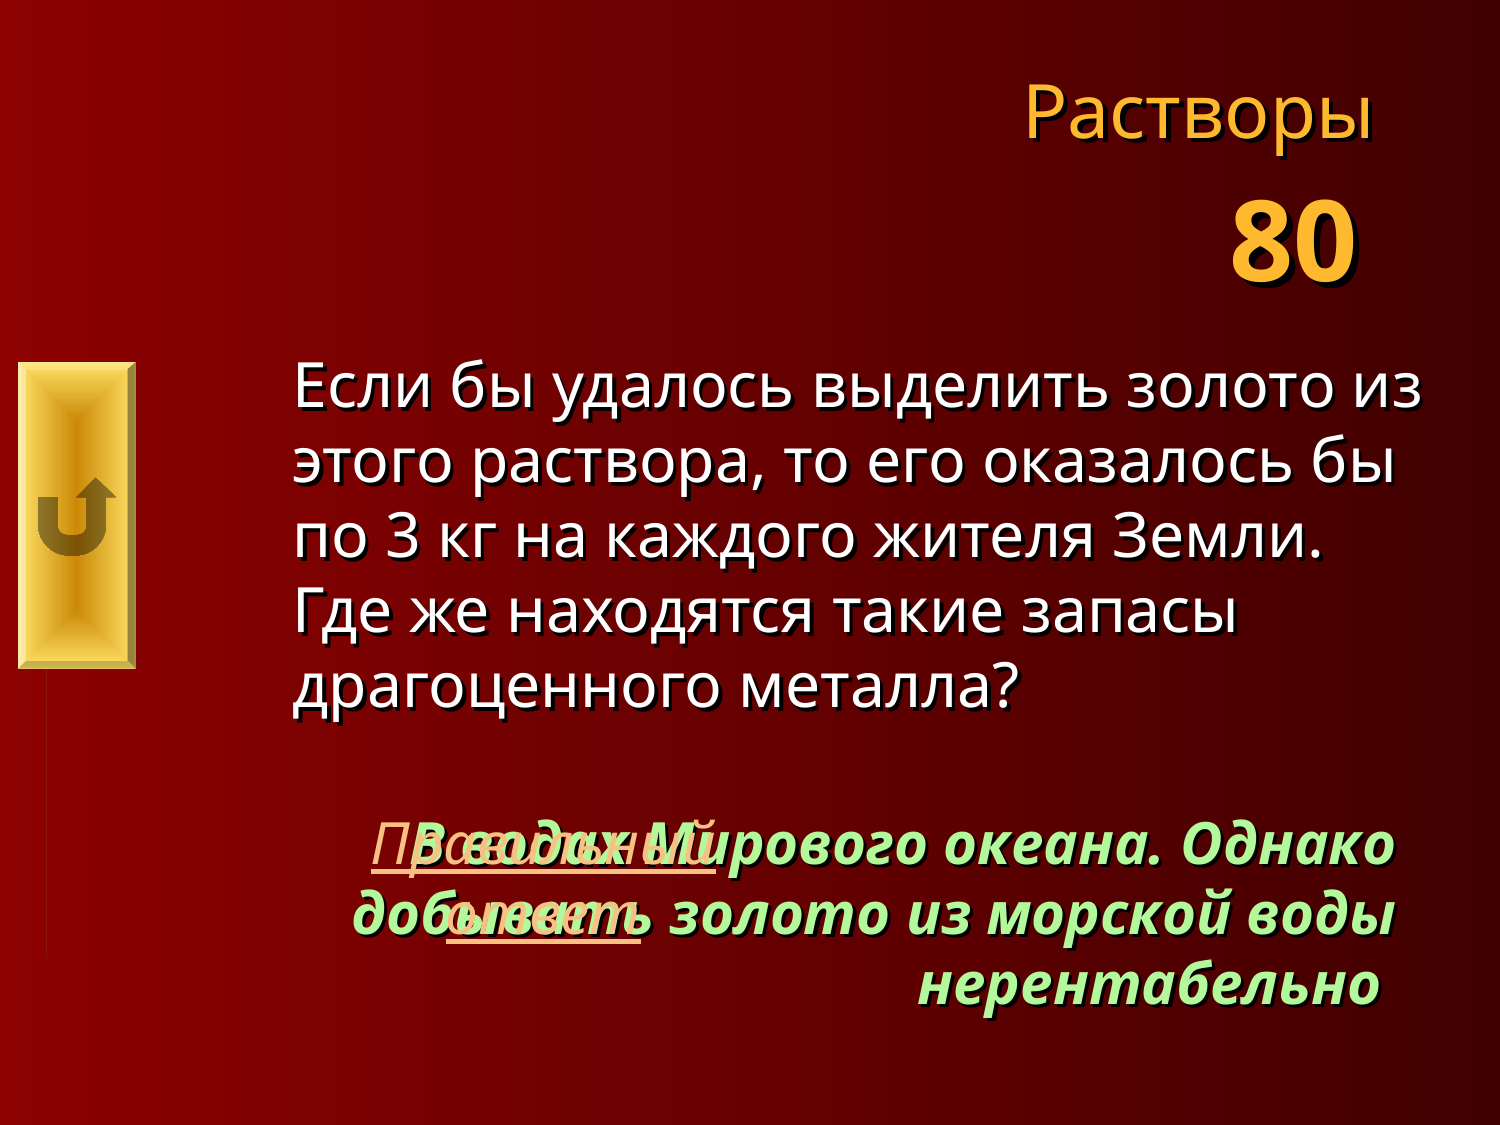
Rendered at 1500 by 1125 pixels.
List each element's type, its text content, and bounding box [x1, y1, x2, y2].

text_box В водах Мирового океана. Однако добывать золото из морской воды нерентабельно [253, 798, 1412, 1094]
text_box Правильный ответ [253, 798, 833, 882]
text_box [19, 361, 136, 669]
subtitle Если бы удалось выделить золото из этого раствора, то его оказалось бы по 3 кг на каждого жителя Земли. Где же находятся такие запасы драгоценного металла? [277, 337, 1447, 803]
text_box 80 [1163, 160, 1424, 291]
text_box 60 [17, 361, 26, 669]
title Растворы [915, 54, 1483, 161]
